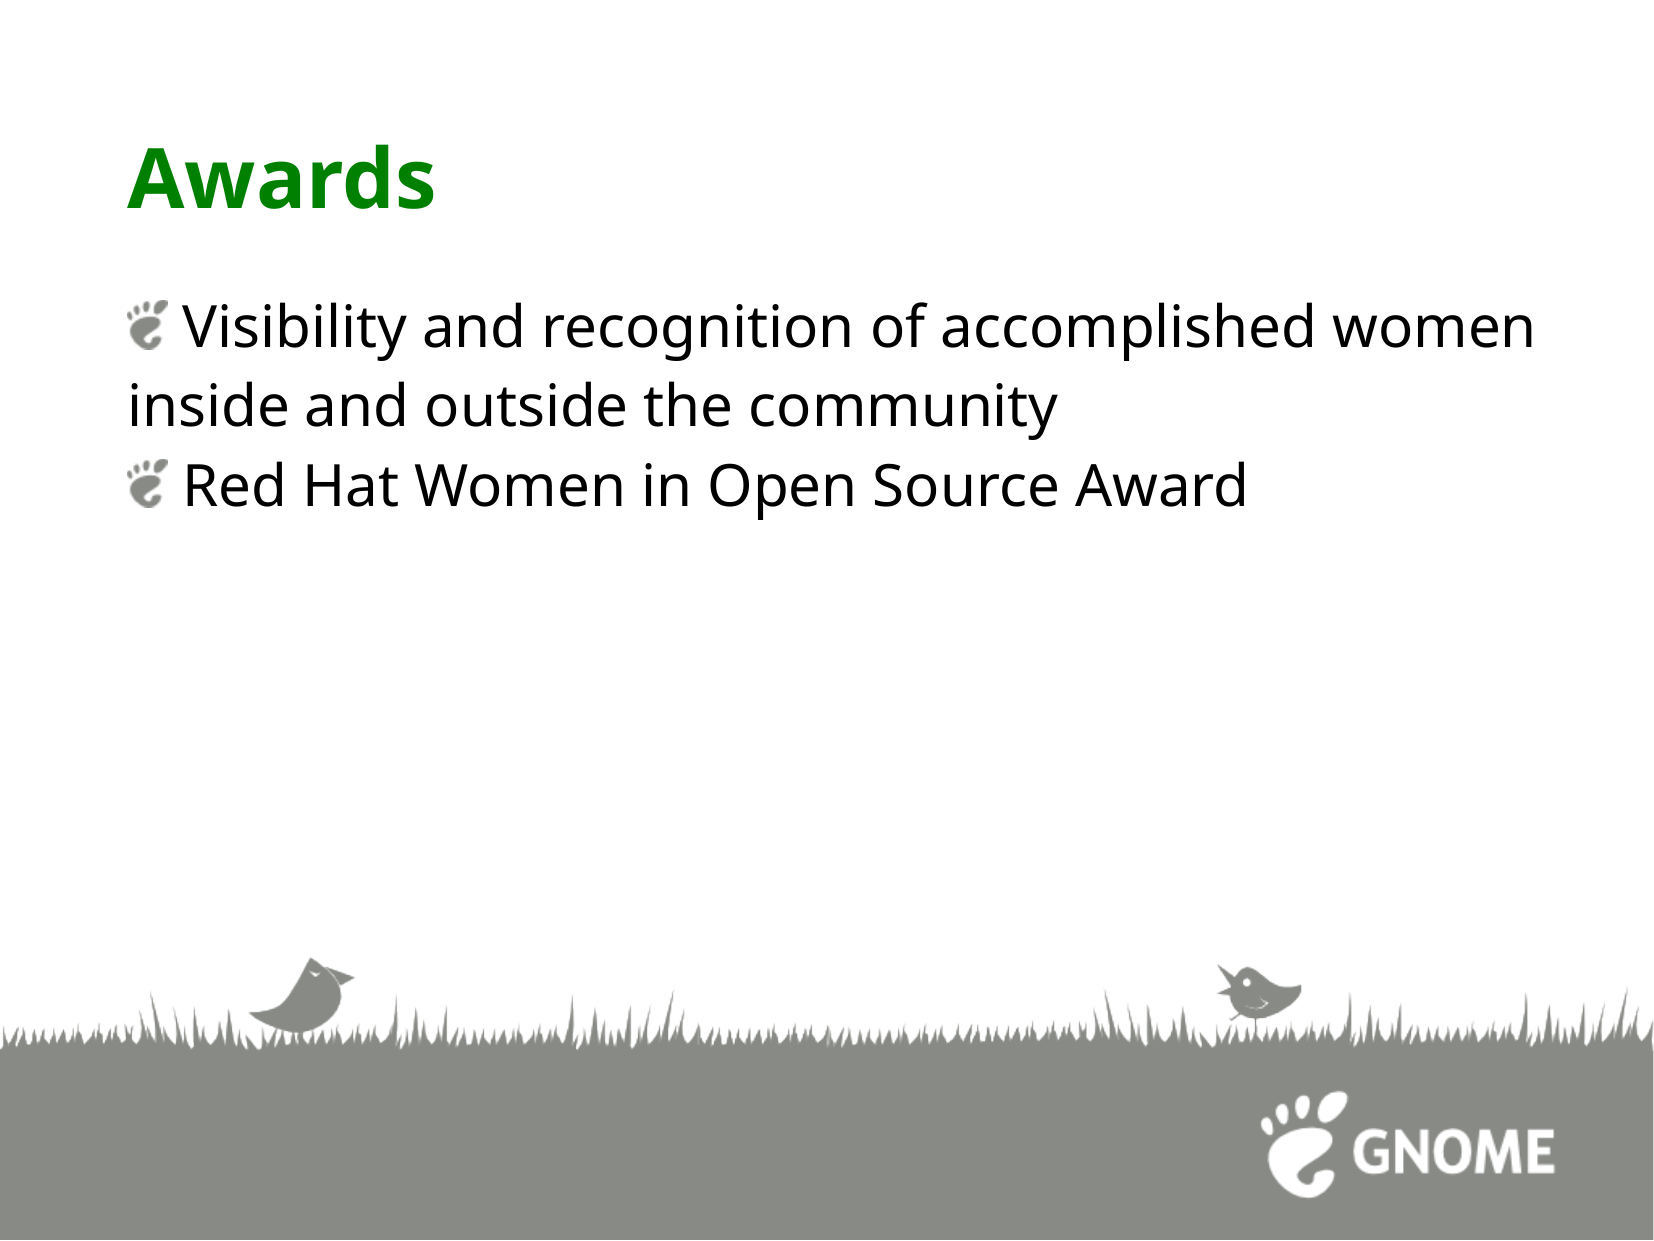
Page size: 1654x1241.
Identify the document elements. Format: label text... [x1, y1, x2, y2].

picture [0, 0, 1654, 1241]
text_box Awards [112, 112, 1654, 239]
text_box Visibility and recognition of accomplished women inside and outside the community Red Hat Women in Open Source Award [112, 277, 1654, 529]
